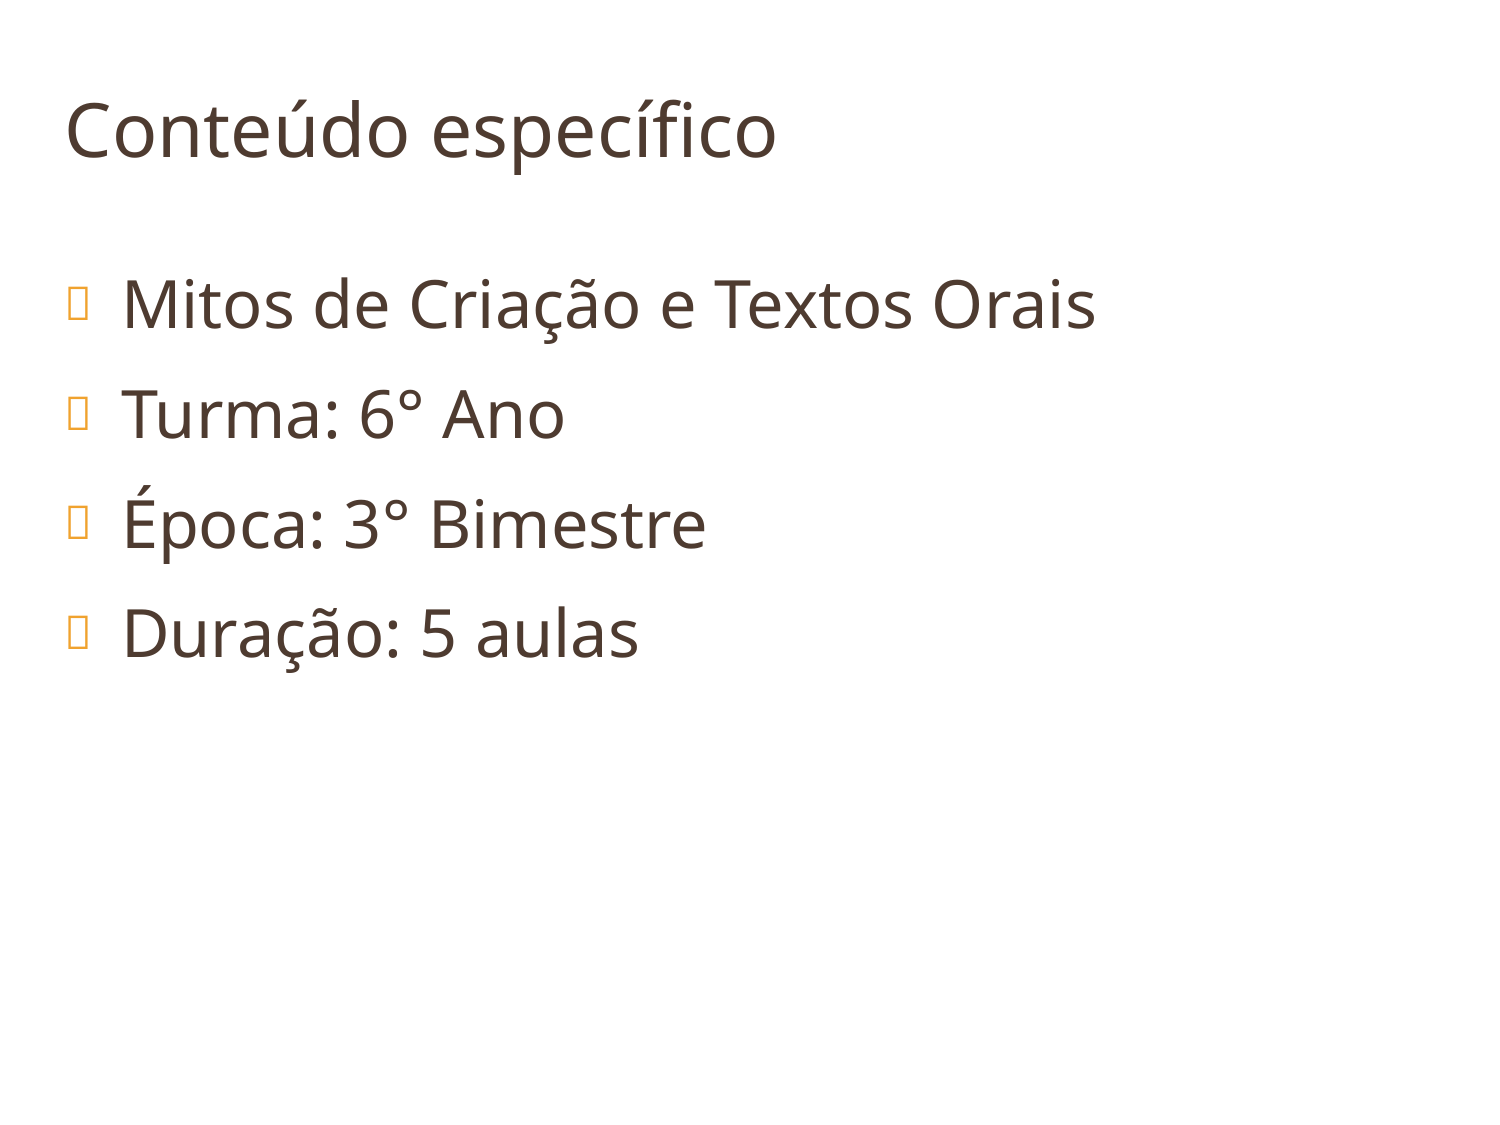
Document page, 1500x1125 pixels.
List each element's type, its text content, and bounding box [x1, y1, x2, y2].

title Conteúdo específico [50, 75, 1475, 213]
list Mitos de Criação e Textos Orais Turma: 6° Ano Época: 3° Bimestre Duração: 5 aulas [50, 254, 1475, 998]
